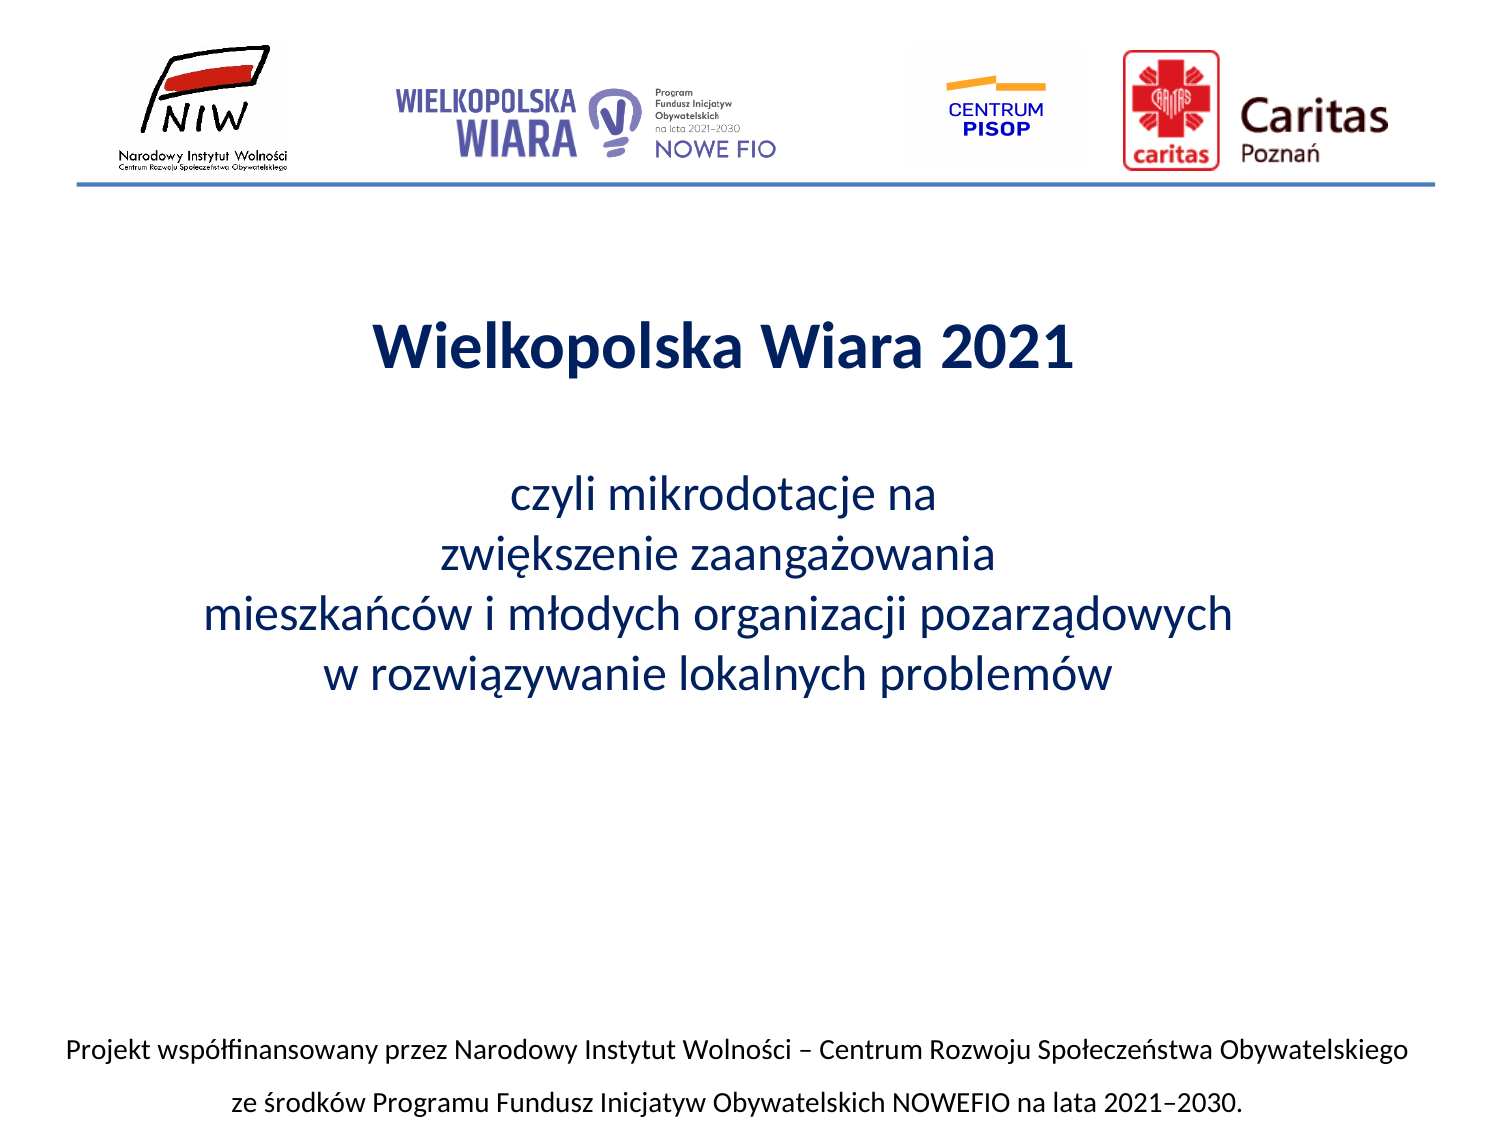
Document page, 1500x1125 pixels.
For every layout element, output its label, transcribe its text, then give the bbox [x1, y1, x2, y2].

list Wielkopolska Wiara 2021 czyli mikrodotacje na zwiększenie zaangażowania mieszkańców i młodych organizacji pozarządowych w rozwiązywanie lokalnych problemów [81, 219, 1311, 917]
